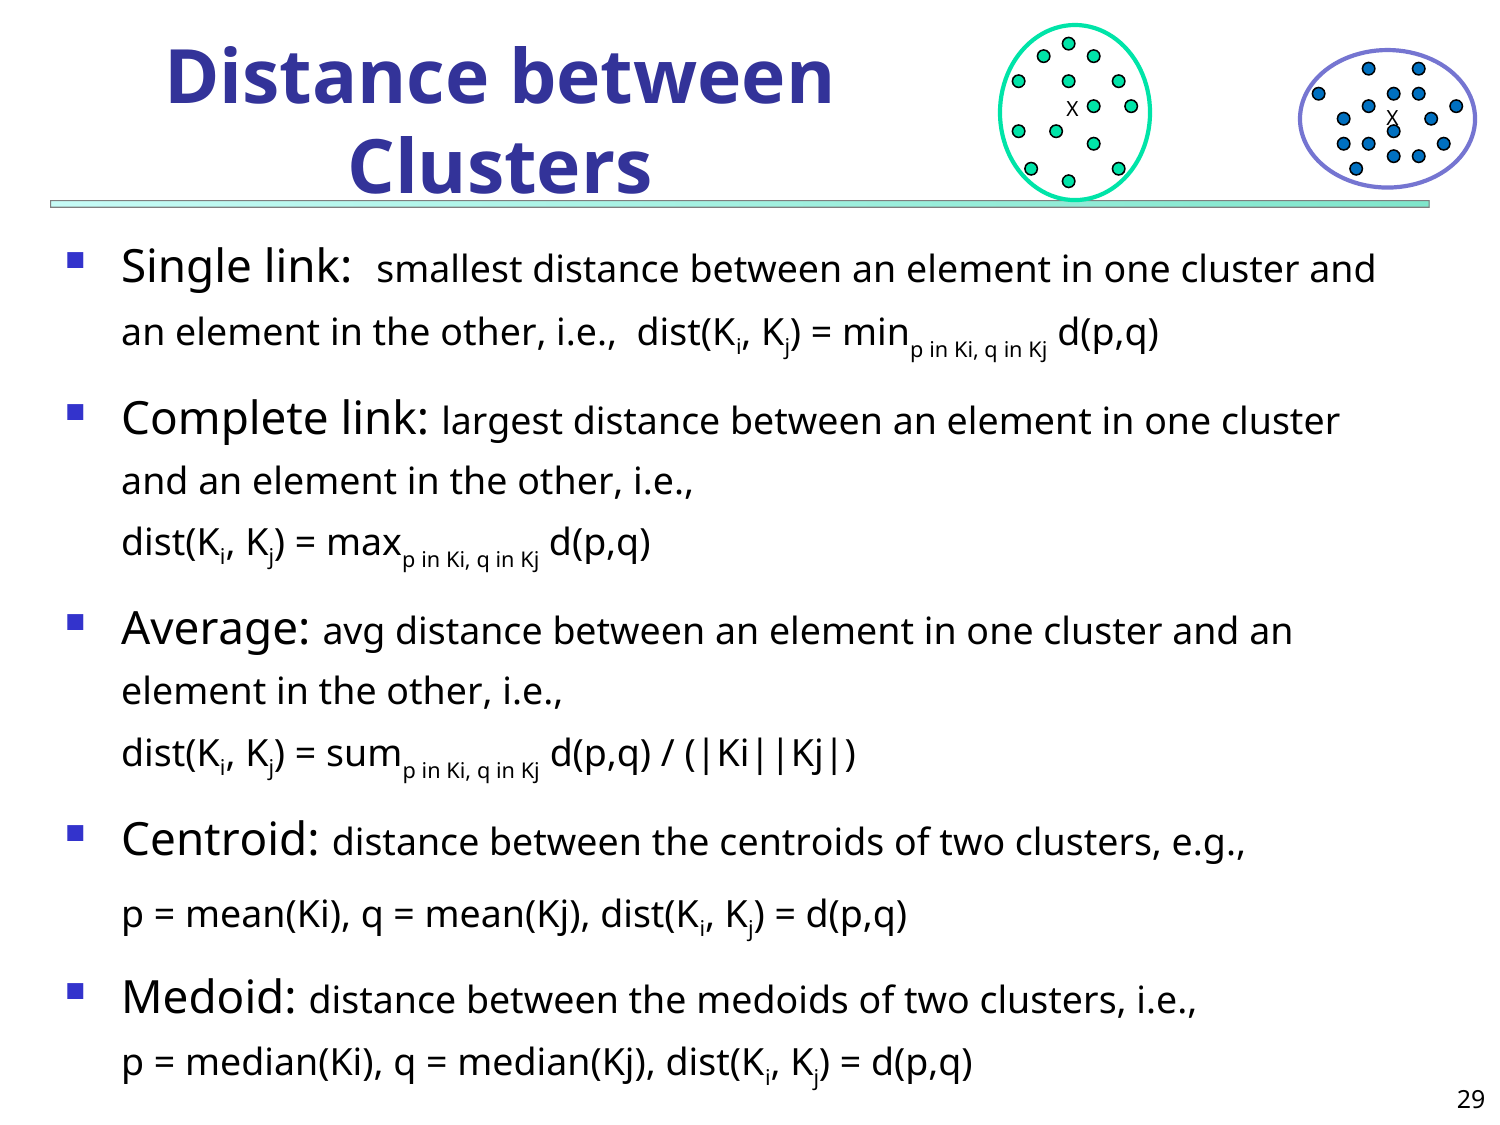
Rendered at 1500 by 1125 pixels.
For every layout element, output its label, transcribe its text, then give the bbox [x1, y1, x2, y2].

text_box <number> [1187, 1062, 1500, 1125]
text_box X [1066, 87, 1075, 115]
list Single link: smallest distance between an element in one cluster and an element in the other, i.e., dist(Ki, Kj) = minp in Ki, q in Kj d(p,q) Complete link: largest distance between an element in one cluster and an element in the other, i.e., dist(Ki, Kj) = maxp in Ki, q in Kj d(p,q) Average: avg distance between an element in one cluster and an element in the other, i.e., dist(Ki, Kj) = sump in Ki, q in Kj d(p,q) / (|Ki||Kj|) Centroid: distance between the centroids of two clusters, e.g., p = mean(Ki), q = mean(Kj), dist(Ki, Kj) = d(p,q) Medoid: distance between the medoids of two clusters, i.e., p = median(Ki), q = median(Kj), dist(Ki, Kj) = d(p,q) [49, 212, 1425, 1082]
text_box X [1386, 119, 1395, 138]
text_box [1299, 50, 1476, 188]
text_box X [1066, 110, 1075, 128]
text_box [1003, 28, 1147, 197]
text_box X [1386, 97, 1395, 124]
title Distance between Clusters [24, 21, 975, 217]
